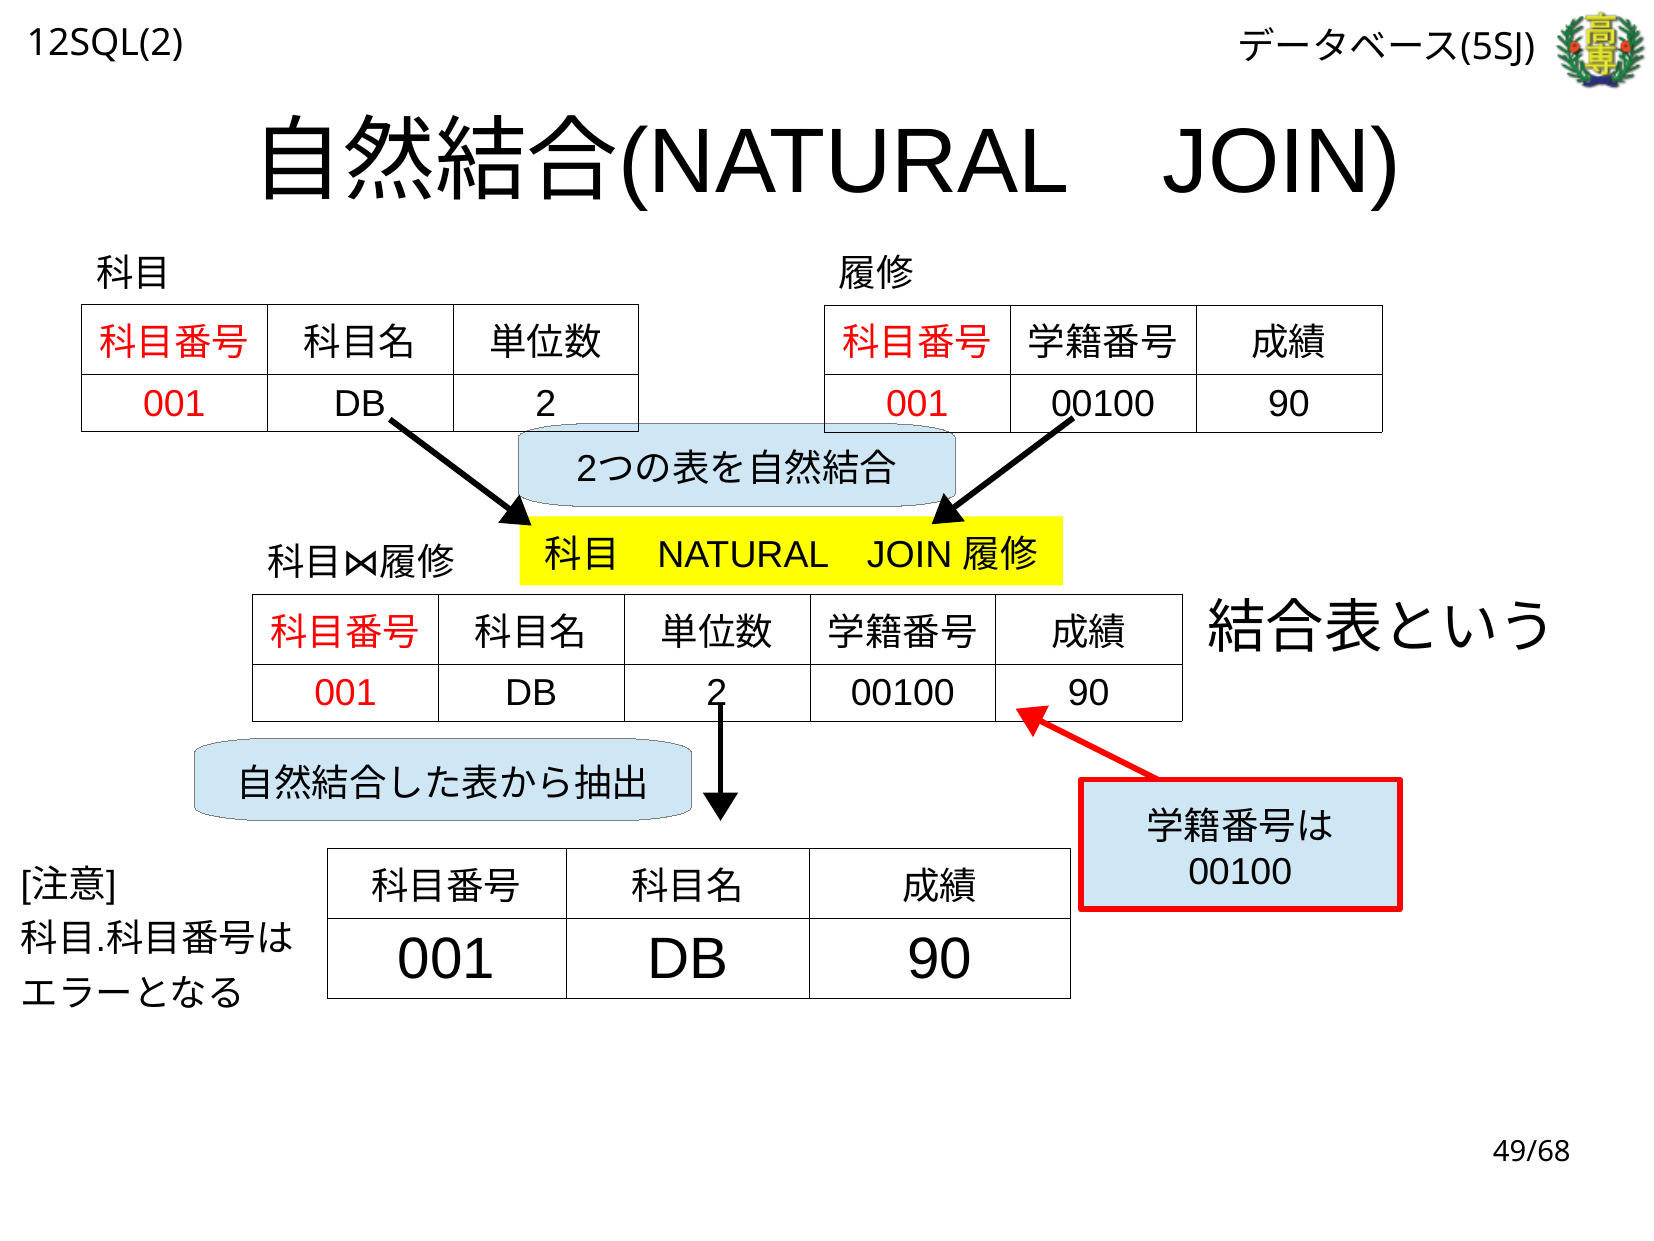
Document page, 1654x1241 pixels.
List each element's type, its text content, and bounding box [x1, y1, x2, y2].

table_header 科目⋈履修 [253, 525, 810, 594]
table_header 履修 [897, 261, 905, 266]
text_box 結合表という [1192, 572, 1607, 662]
table_cell 90 [1197, 375, 1382, 432]
table_cell DB [268, 375, 453, 431]
picture [1553, 2, 1650, 99]
text_box 自然結合した表から抽出 [194, 738, 692, 821]
table_header 科目 [142, 260, 161, 266]
table_cell DB [439, 665, 624, 721]
table_cell 単位数 [625, 595, 810, 664]
table_cell [639, 305, 824, 374]
table_cell 科目番号 [825, 306, 1010, 374]
table_header [810, 586, 995, 594]
table_cell 001 [82, 375, 267, 431]
table_cell DB [567, 919, 809, 998]
table_header 科目 [142, 268, 161, 275]
table_header [1196, 257, 1382, 305]
table_header [995, 525, 1182, 594]
table_cell 成績 [1197, 306, 1382, 374]
table_header 履修 [845, 264, 858, 276]
table_cell 90 [810, 919, 1070, 998]
table_header 履修 [824, 257, 1010, 305]
table_header [267, 257, 453, 304]
table_cell 001 [253, 665, 438, 721]
table_cell 成績 [996, 595, 1182, 664]
table_cell 001 [825, 375, 1010, 432]
table_cell 単位数 [454, 305, 638, 374]
table_cell [639, 374, 824, 432]
table_cell 00100 [811, 665, 995, 721]
table_cell 90 [996, 665, 1182, 721]
text_box 学籍番号は 00100 [1080, 779, 1400, 910]
table_header [1010, 257, 1196, 305]
table_cell 2 [625, 665, 810, 721]
table_header 成績 [810, 849, 1070, 918]
table_cell 科目番号 [253, 595, 438, 664]
table_cell 2 [454, 375, 638, 431]
title 自然結合(NATURAL JOIN) [82, 49, 1571, 257]
table_header [453, 257, 639, 304]
table_cell 科目名 [268, 305, 453, 374]
table_cell 00100 [1011, 375, 1196, 432]
table_cell 学籍番号 [1011, 306, 1196, 374]
table_cell 学籍番号 [811, 595, 995, 664]
text_box 科目 NATURAL JOIN 履修 [519, 516, 1063, 579]
table_cell 科目名 [439, 595, 624, 664]
table_cell 科目番号 [82, 305, 267, 374]
text_box 2つの表を自然結合 [518, 432, 956, 507]
table_header 科目 [81, 235, 267, 304]
table_header 科目名 [567, 849, 809, 918]
table_cell 001 [328, 919, 566, 998]
table_header 科目番号 [328, 849, 566, 918]
table_header [639, 257, 824, 305]
text_box [注意] 科目.科目番号は エラーとなる [5, 846, 309, 1004]
table_header 科目 [142, 277, 161, 283]
